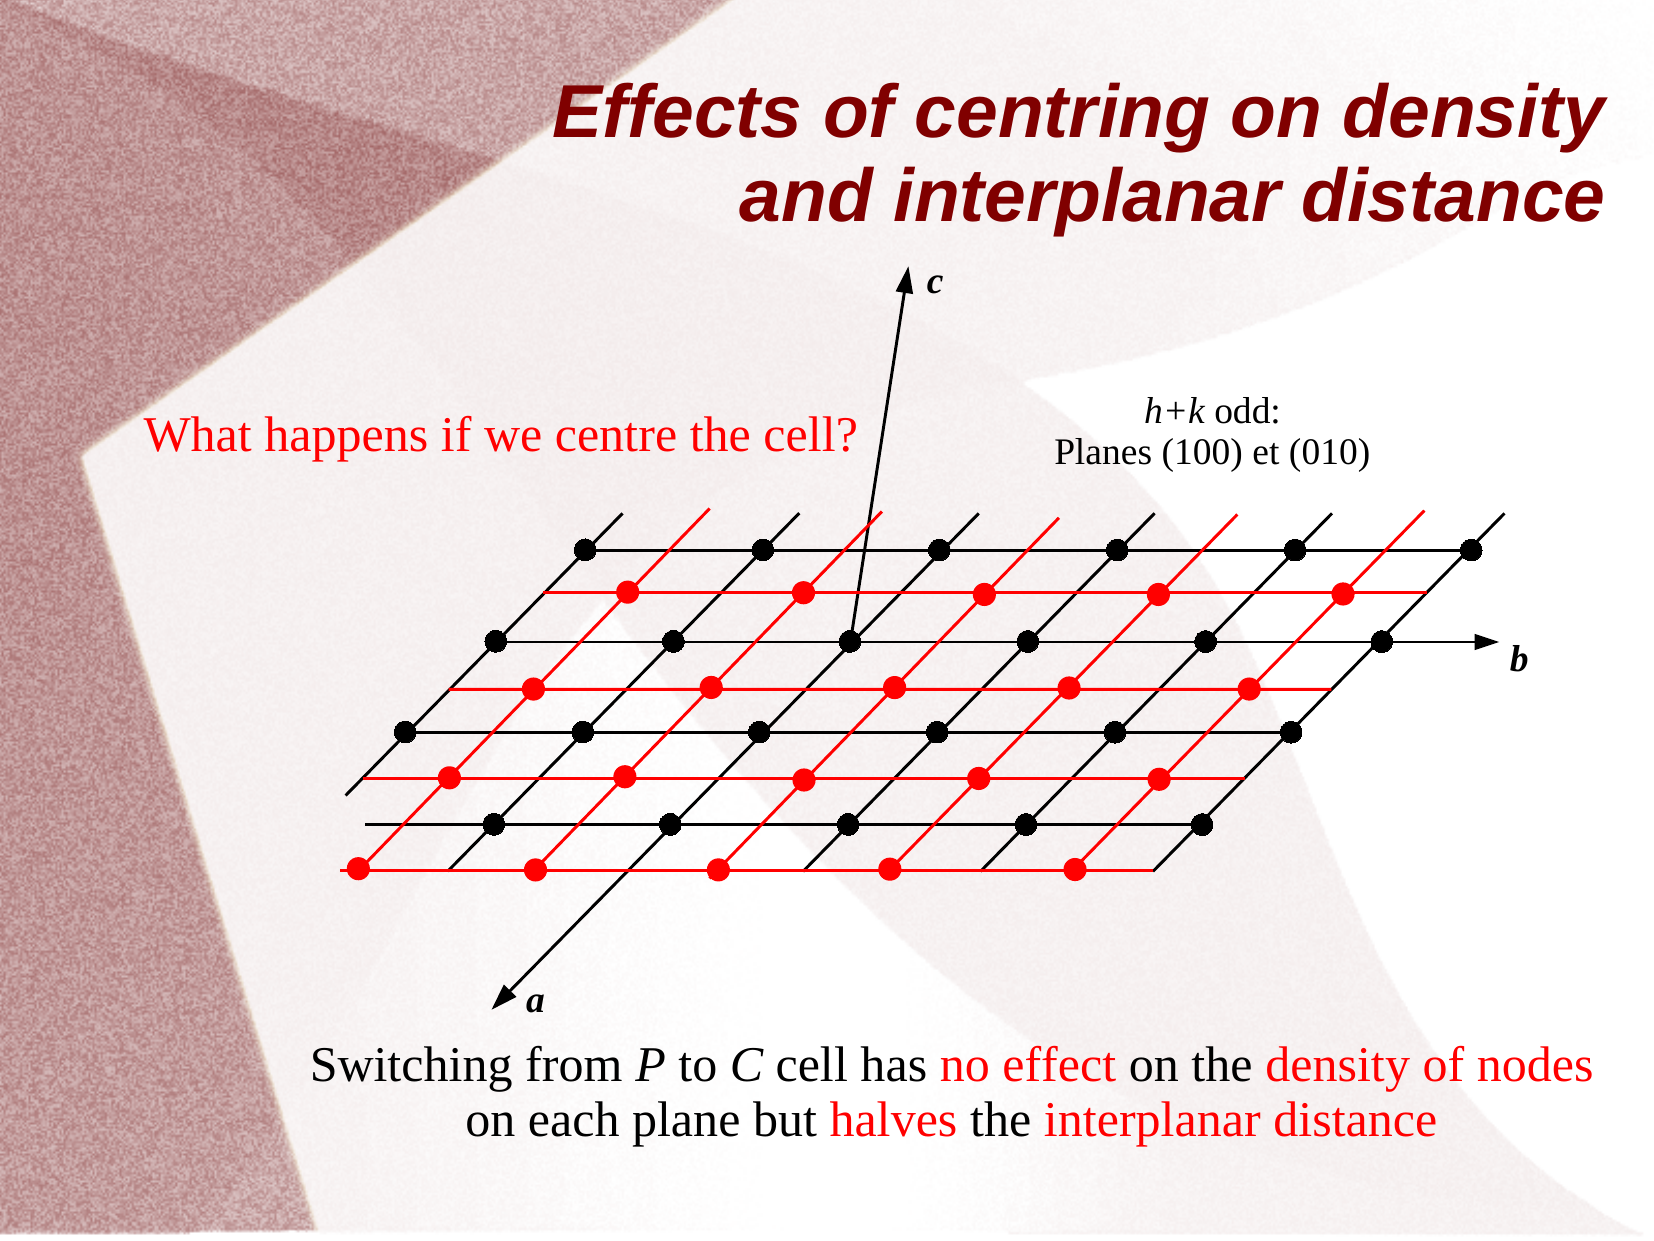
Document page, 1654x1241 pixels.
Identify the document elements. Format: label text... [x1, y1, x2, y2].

text_box [926, 734, 934, 740]
text_box [1153, 594, 1169, 605]
text_box [839, 630, 851, 649]
text_box [933, 734, 948, 743]
text_box [974, 584, 990, 591]
text_box What happens if we centre the cell? [143, 407, 859, 464]
text_box [1370, 630, 1385, 646]
text_box [793, 780, 801, 786]
text_box [1015, 813, 1032, 823]
text_box [1106, 539, 1124, 549]
text_box [936, 552, 950, 561]
text_box [837, 813, 855, 823]
picture [0, 0, 1654, 1241]
text_box [614, 766, 630, 777]
text_box [1194, 630, 1212, 648]
text_box b [1510, 638, 1529, 681]
text_box [1022, 636, 1039, 653]
text_box [668, 635, 685, 653]
text_box [394, 721, 413, 740]
text_box [843, 826, 859, 836]
text_box [1059, 677, 1074, 687]
text_box [483, 813, 500, 823]
text_box [748, 721, 768, 731]
text_box [1077, 863, 1086, 869]
text_box [1148, 594, 1156, 600]
text_box [1104, 734, 1112, 740]
text_box [799, 780, 815, 791]
text_box [1191, 813, 1206, 823]
text_box [1200, 636, 1217, 653]
text_box [1463, 542, 1483, 561]
text_box [659, 826, 668, 832]
text_box [628, 771, 636, 777]
text_box [706, 691, 721, 698]
text_box [973, 780, 989, 789]
text_box [439, 767, 455, 777]
text_box [708, 859, 724, 869]
text_box [1072, 681, 1080, 687]
text_box [928, 539, 947, 549]
text_box [798, 594, 814, 603]
text_box [578, 734, 594, 743]
text_box [1110, 734, 1126, 744]
text_box [1149, 780, 1157, 786]
text_box [793, 582, 809, 591]
text_box [525, 859, 540, 869]
text_box [348, 858, 365, 869]
text_box [1149, 769, 1166, 777]
text_box [926, 721, 945, 731]
text_box [1155, 780, 1170, 790]
text_box [757, 734, 770, 743]
text_box c [926, 260, 944, 302]
text_box [889, 691, 905, 698]
text_box [401, 734, 416, 743]
text_box [523, 678, 540, 687]
text_box [1337, 594, 1354, 605]
text_box [443, 780, 460, 788]
text_box [1063, 691, 1079, 699]
text_box [623, 594, 638, 603]
text_box [1284, 539, 1301, 549]
text_box [1020, 826, 1037, 836]
text_box [880, 872, 900, 880]
text_box [846, 637, 861, 653]
text_box [757, 552, 774, 561]
text_box [662, 630, 679, 647]
text_box [484, 630, 503, 648]
text_box [528, 691, 544, 700]
text_box [979, 594, 995, 605]
text_box [491, 636, 507, 653]
text_box [572, 721, 590, 731]
text_box [1460, 539, 1475, 549]
text_box [928, 552, 937, 558]
text_box a [526, 979, 545, 1021]
text_box [794, 769, 810, 777]
text_box [1065, 872, 1085, 880]
text_box [525, 872, 546, 881]
text_box [701, 677, 717, 687]
text_box [1104, 721, 1122, 731]
text_box [617, 582, 634, 591]
text_box [879, 859, 896, 869]
text_box [1112, 552, 1128, 561]
text_box [712, 872, 729, 880]
text_box Switching from P to C cell has no effect on the density of nodes on each plane but halves the interplanar distance [309, 1037, 1600, 1150]
text_box [659, 813, 678, 823]
text_box [1244, 691, 1260, 700]
text_box [968, 768, 985, 777]
text_box [1290, 552, 1306, 561]
text_box [580, 552, 596, 561]
text_box [667, 826, 681, 836]
text_box [488, 826, 505, 836]
text_box [1149, 584, 1164, 591]
text_box [884, 677, 900, 687]
text_box [748, 734, 759, 741]
text_box [1333, 583, 1348, 591]
text_box [1194, 817, 1213, 836]
text_box [752, 539, 769, 549]
text_box [619, 780, 635, 787]
text_box [1239, 678, 1255, 687]
text_box [974, 594, 982, 600]
text_box [1280, 721, 1296, 731]
text_box [1065, 859, 1079, 869]
text_box [1284, 725, 1302, 744]
text_box [348, 872, 368, 879]
text_box [1374, 634, 1393, 653]
text_box [1016, 630, 1035, 648]
title Effects of centring on density and interplanar distance [463, 49, 1607, 257]
text_box h+k odd: Planes (100) et (010) [1054, 389, 1371, 475]
text_box [574, 538, 592, 557]
